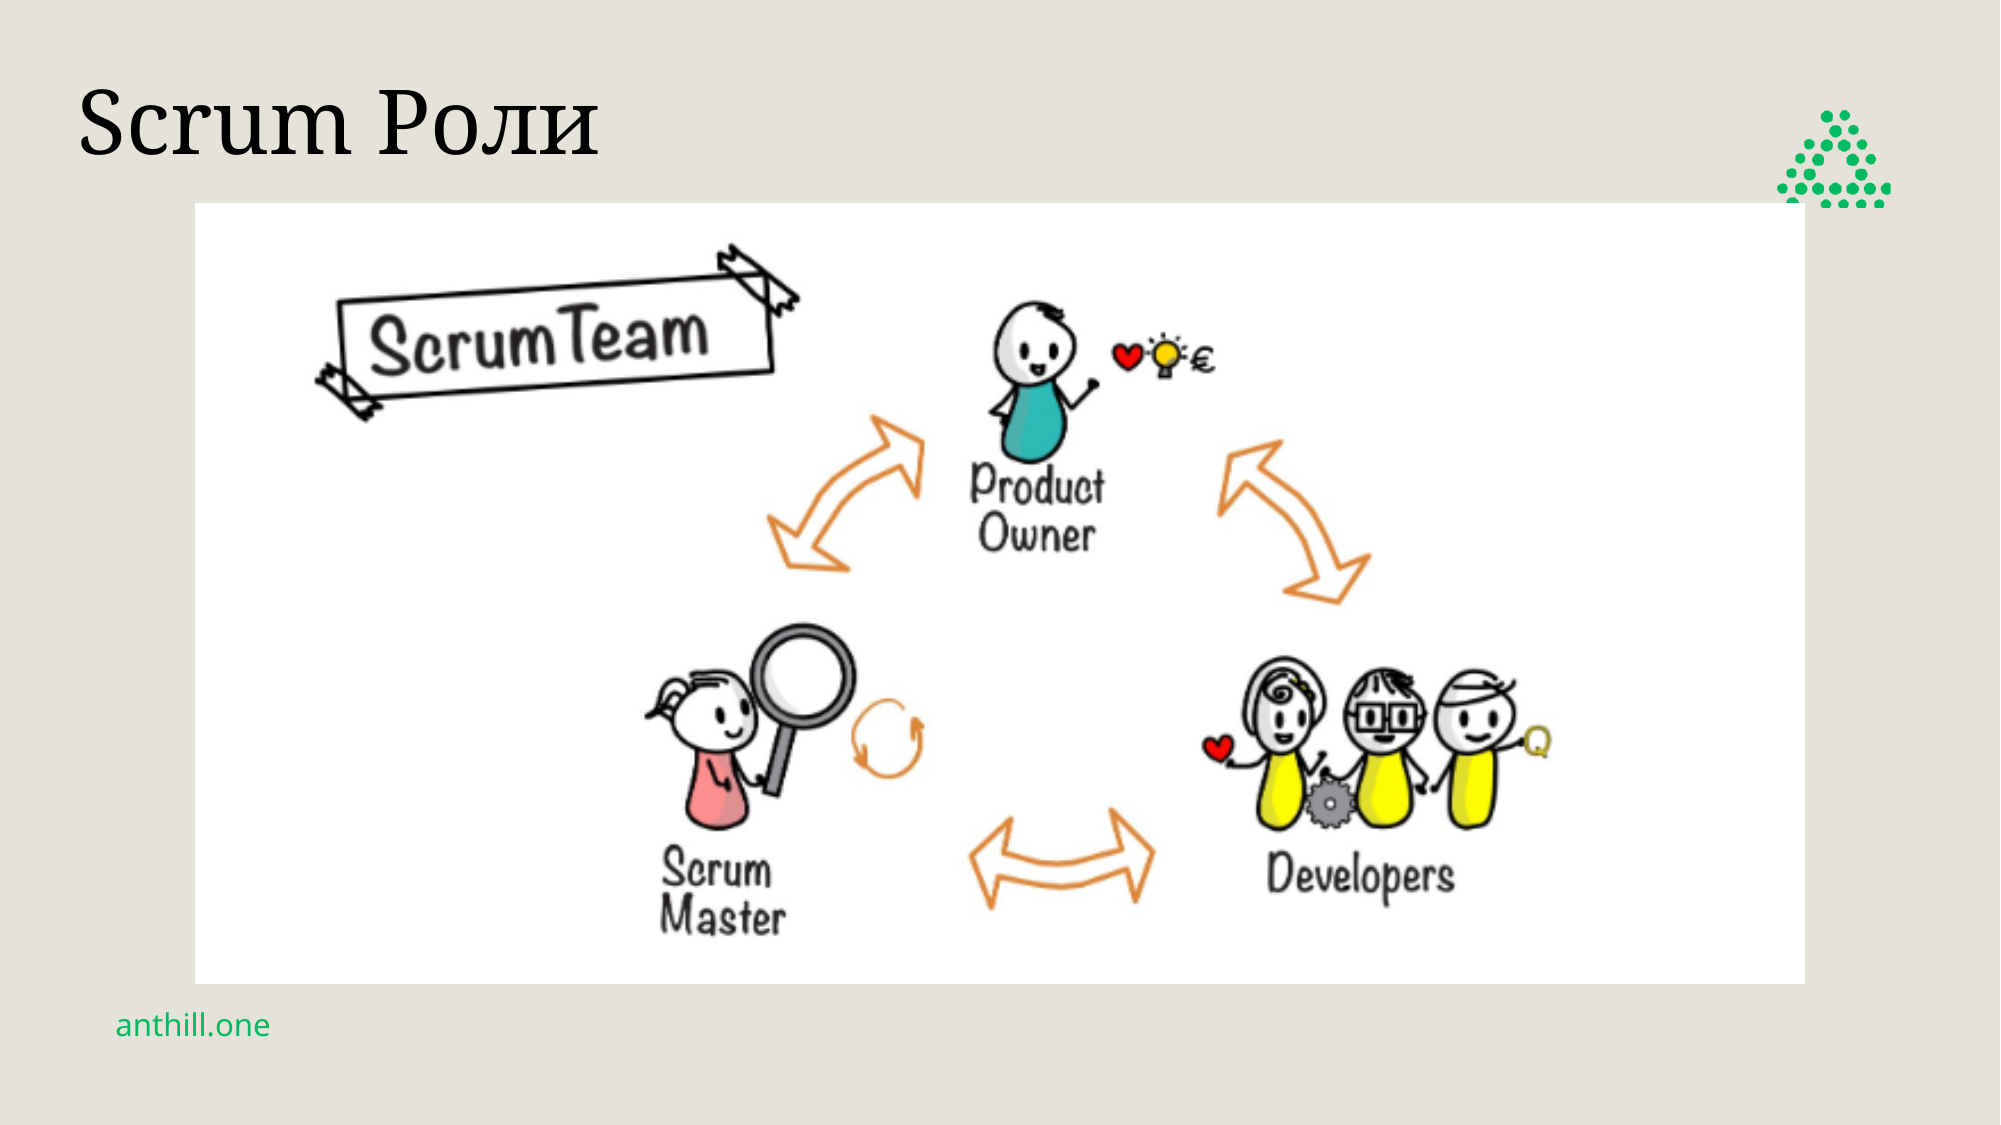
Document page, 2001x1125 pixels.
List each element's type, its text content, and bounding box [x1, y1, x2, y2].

picture [195, 203, 1805, 985]
text_box Scrum Роли [62, 57, 535, 182]
